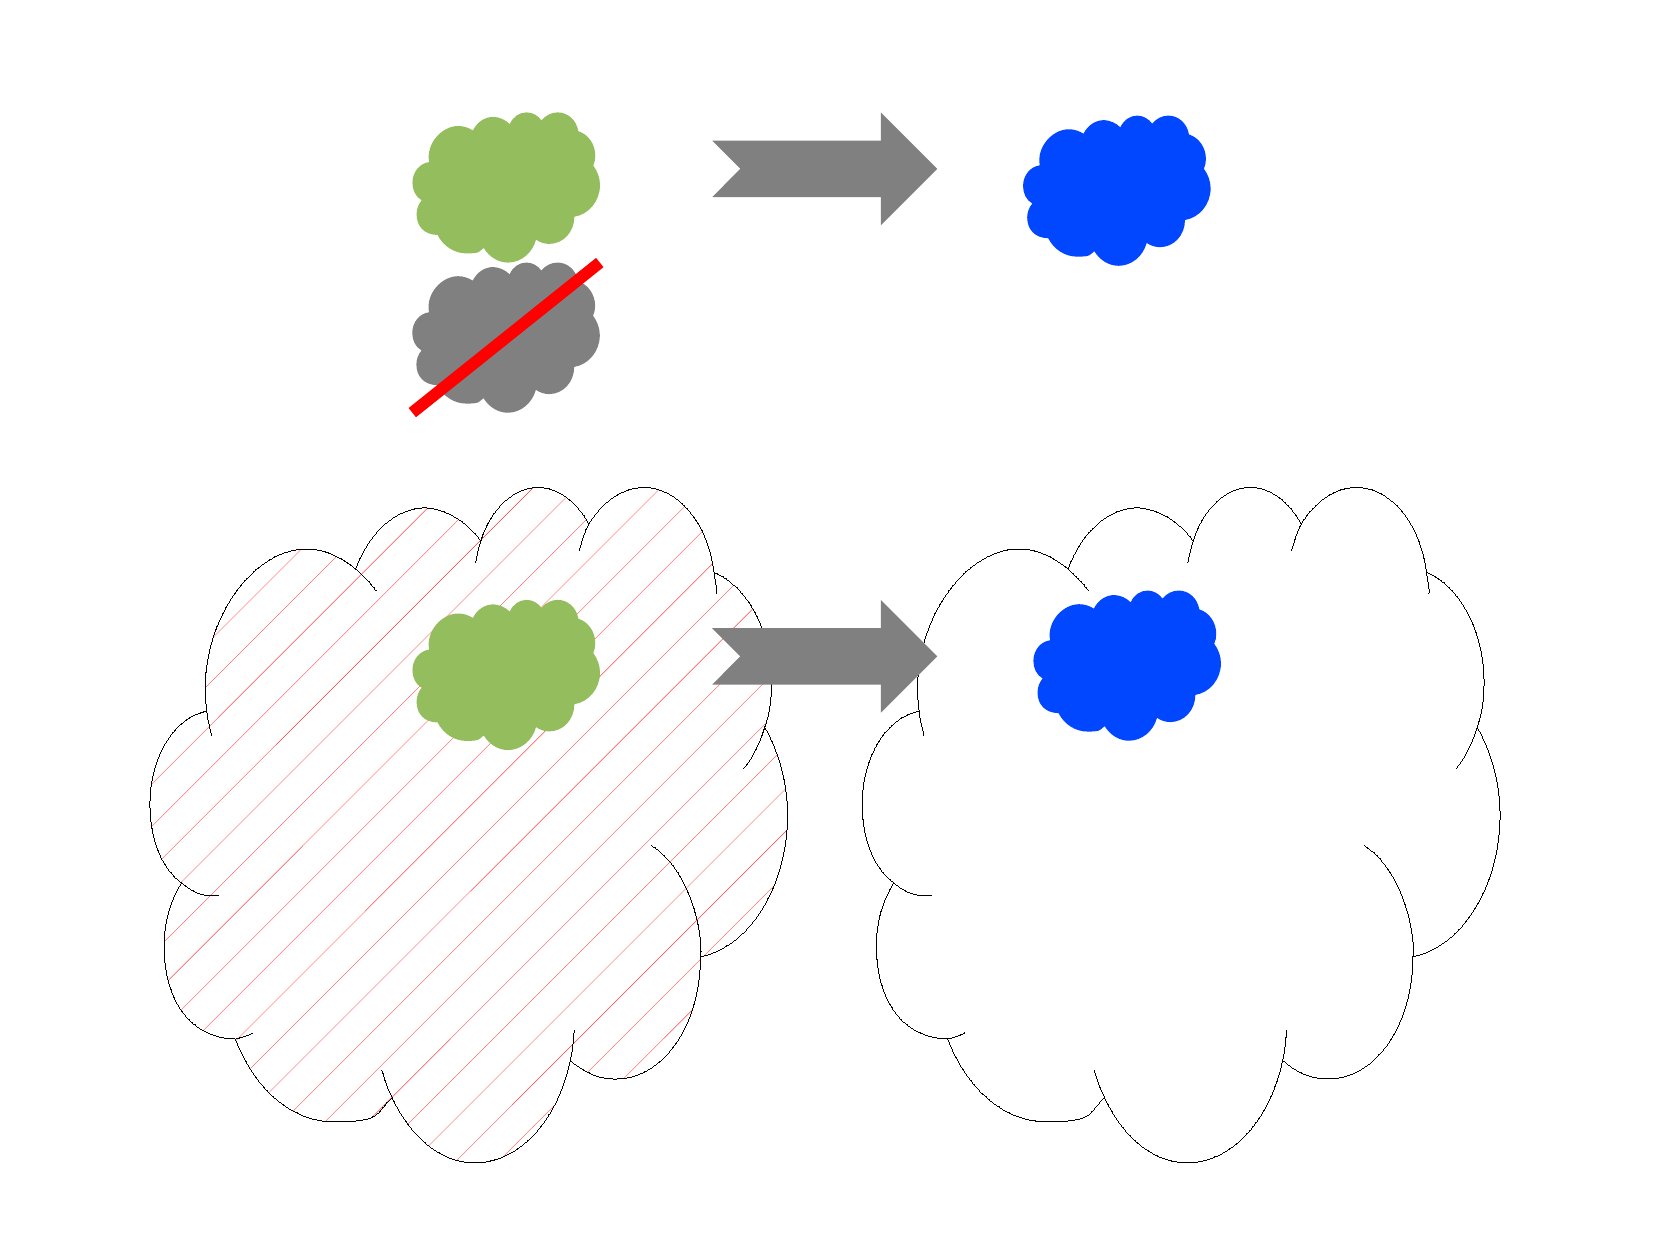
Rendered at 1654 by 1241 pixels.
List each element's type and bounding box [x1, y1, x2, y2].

text_box [712, 112, 938, 226]
text_box [1033, 590, 1221, 741]
text_box [412, 112, 601, 263]
text_box [412, 262, 576, 386]
text_box [1023, 115, 1211, 266]
text_box [149, 487, 938, 1163]
text_box [444, 284, 600, 413]
